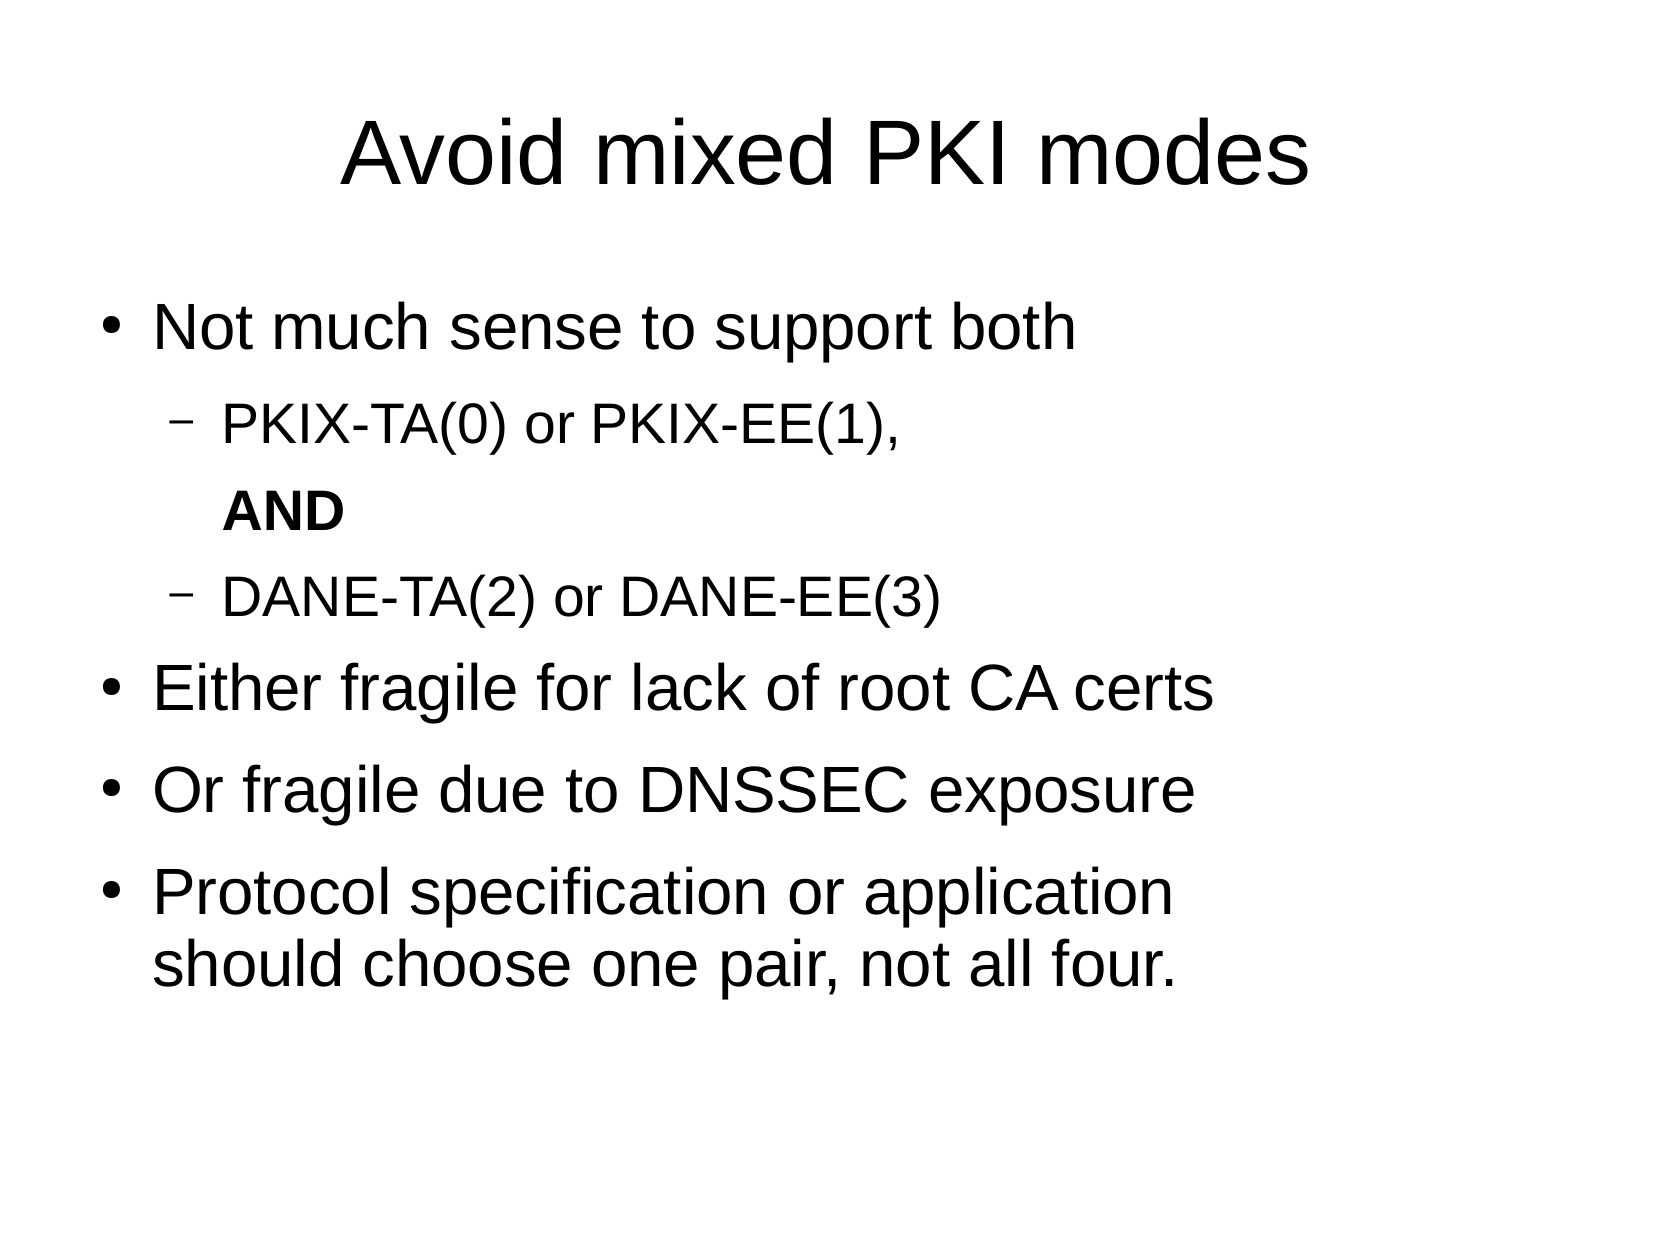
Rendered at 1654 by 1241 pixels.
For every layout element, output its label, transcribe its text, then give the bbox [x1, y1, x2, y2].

list Not much sense to support both PKIX-TA(0) or PKIX-EE(1), AND DANE-TA(2) or DANE-EE(3) Either fragile for lack of root CA certs Or fragile due to DNSSEC exposure Protocol specification or application should choose one pair, not all four. [82, 290, 1571, 1010]
title Avoid mixed PKI modes [82, 49, 1571, 257]
